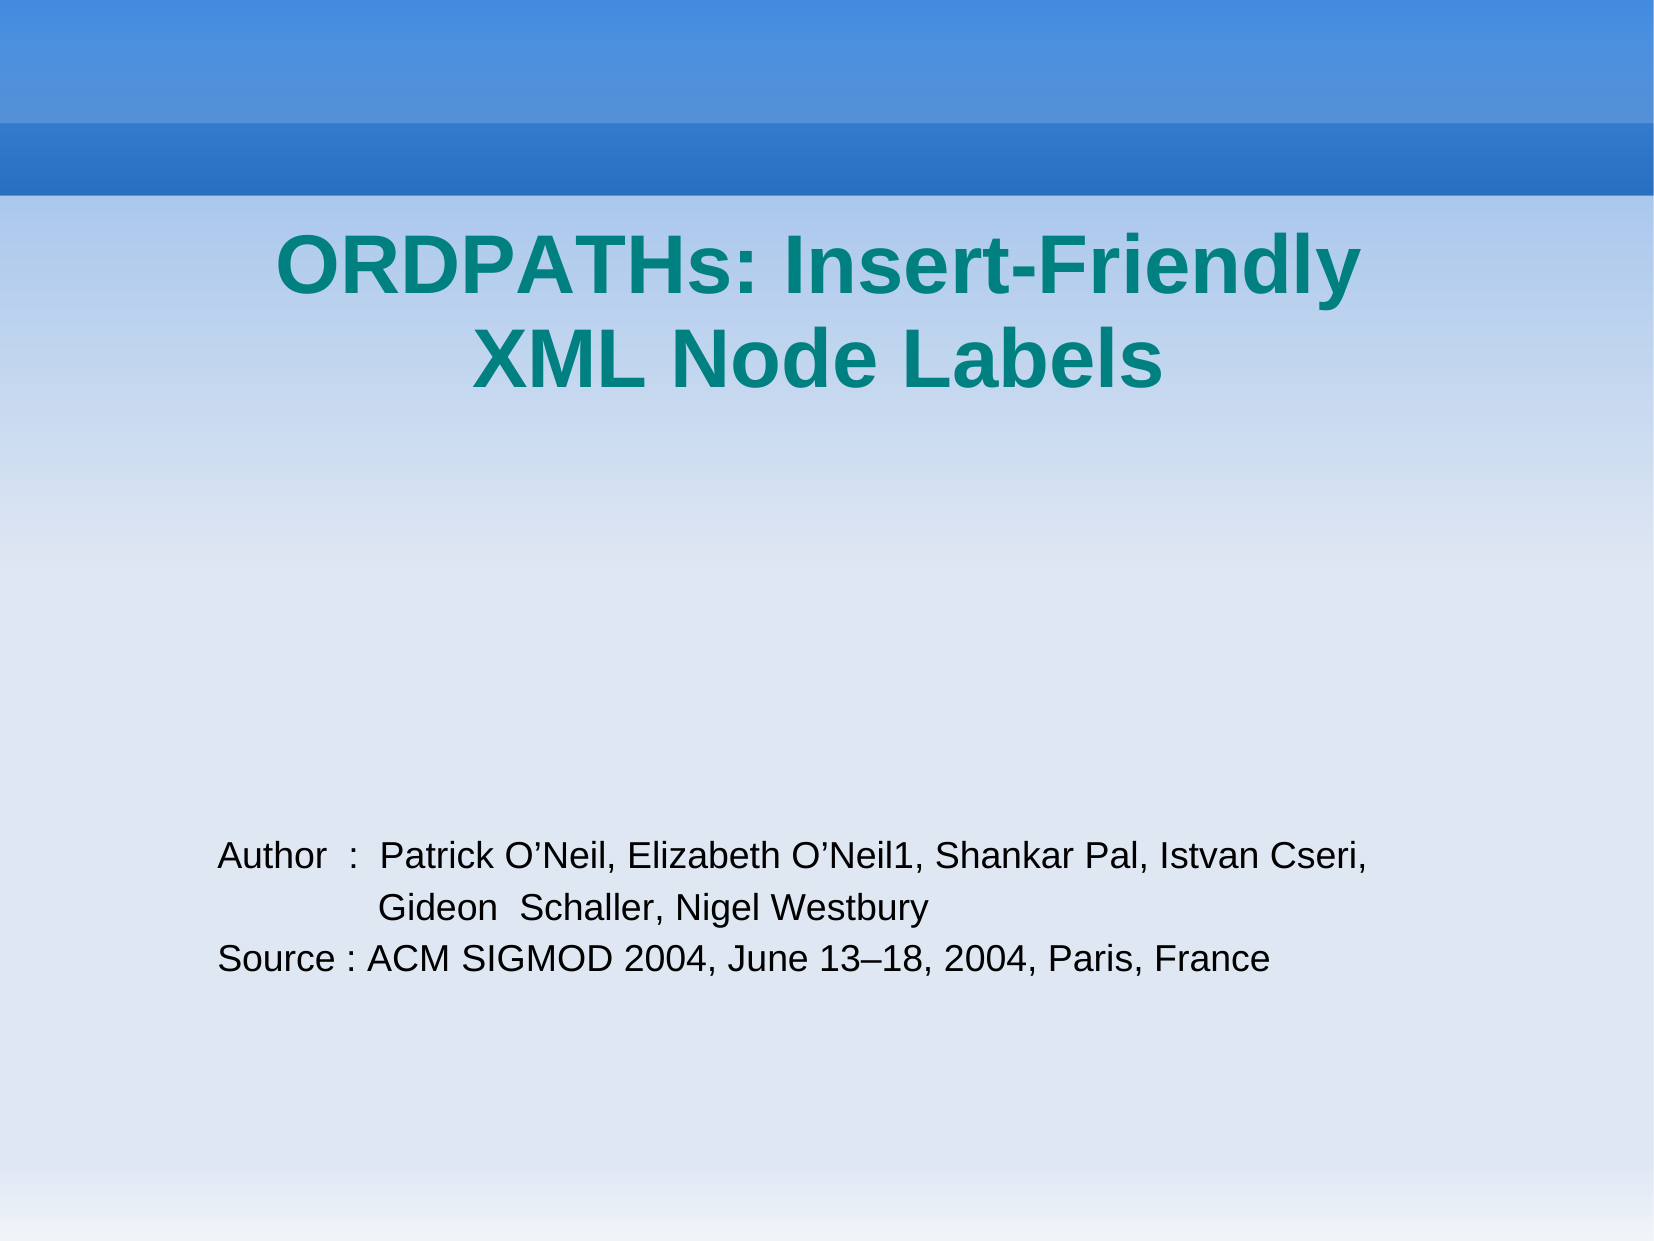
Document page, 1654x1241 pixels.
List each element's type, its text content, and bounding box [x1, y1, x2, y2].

text_box Author : Patrick O’Neil, Elizabeth O’Neil1, Shankar Pal, Istvan Cseri, Gideon Schaller, Nigel Westbury Source : ACM SIGMOD 2004, June 13–18, 2004, Paris, France [202, 826, 1654, 1115]
title ORDPATHs: Insert-Friendly XML Node Labels [225, 211, 1413, 413]
picture [0, 0, 1654, 1241]
